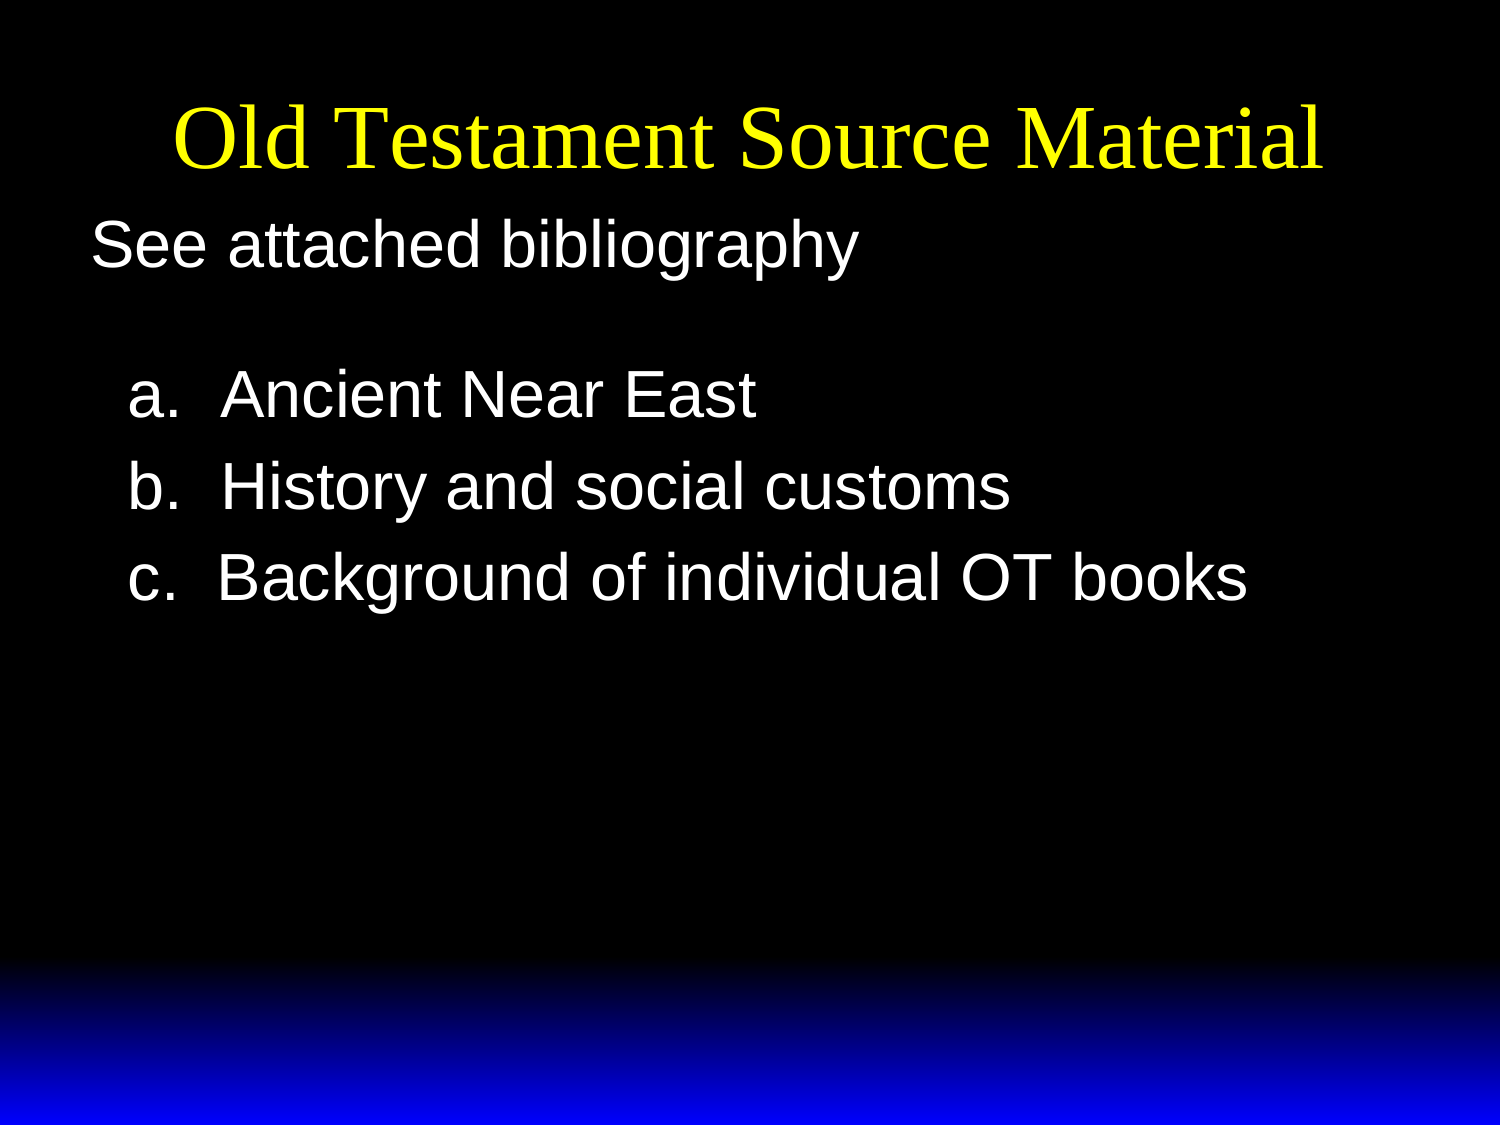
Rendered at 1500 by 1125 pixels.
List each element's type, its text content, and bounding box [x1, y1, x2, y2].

list a. Ancient Near East b. History and social customs c. Background of individual OT books [112, 349, 1388, 963]
title Old Testament Source Material [112, 37, 1388, 238]
text_box See attached bibliography [75, 199, 988, 290]
